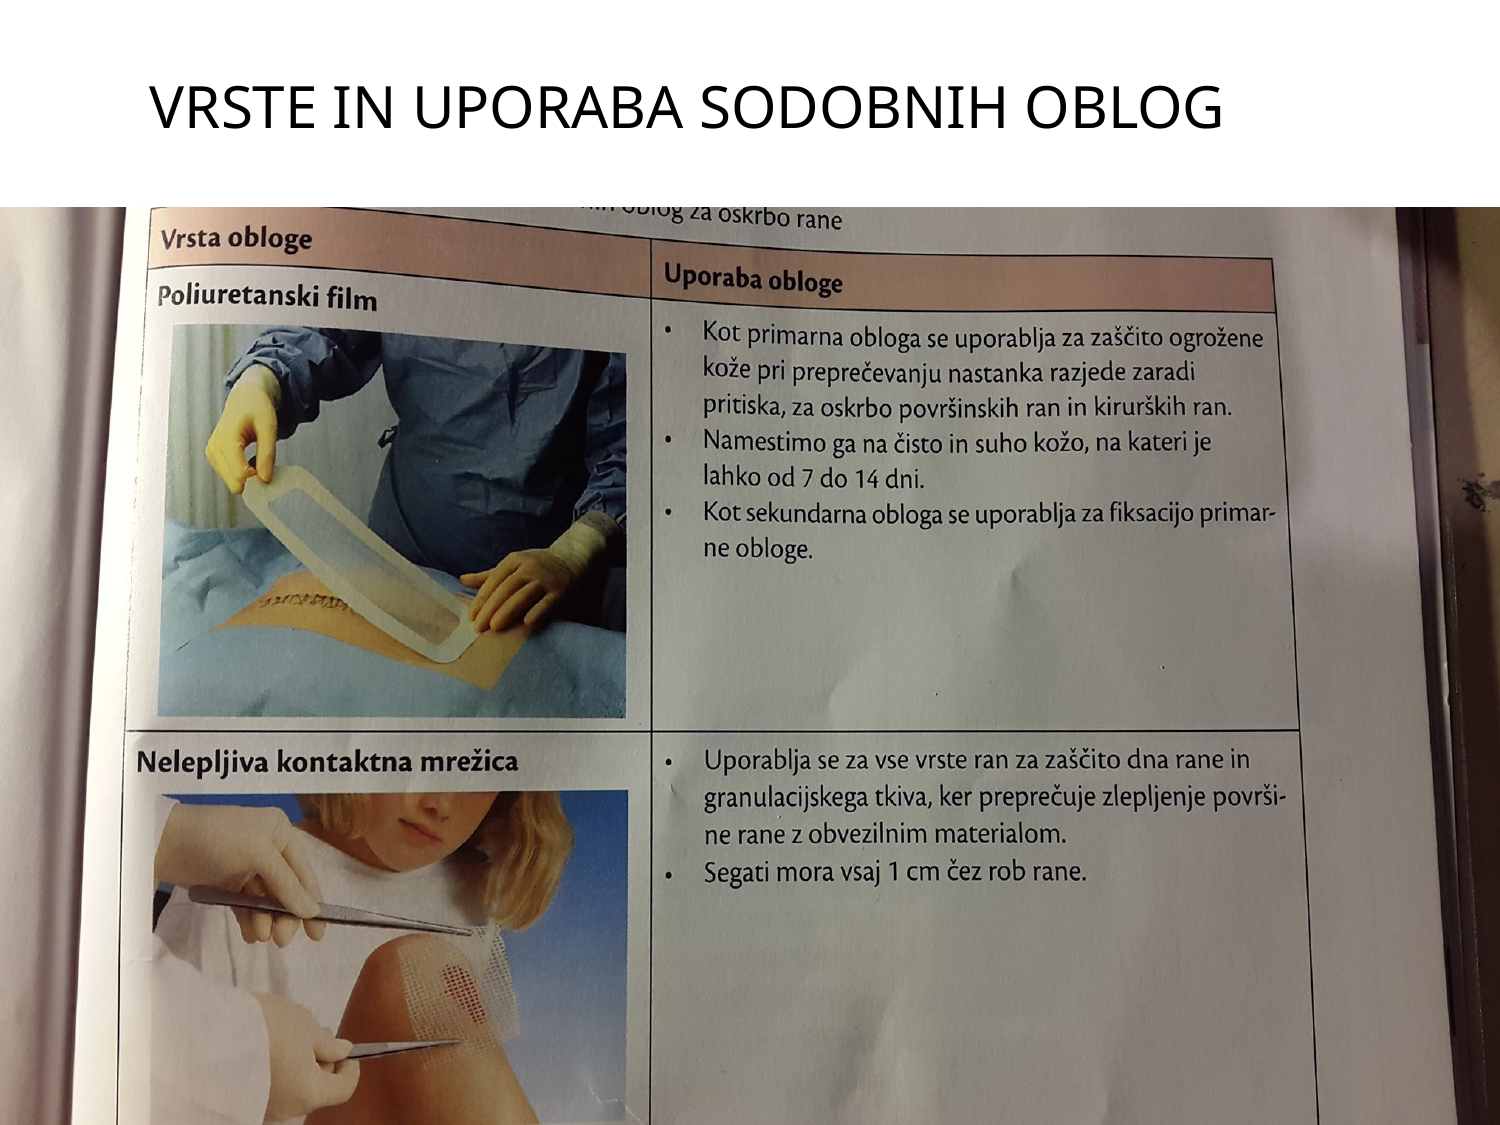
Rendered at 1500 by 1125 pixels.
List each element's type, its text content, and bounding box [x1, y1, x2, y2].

title Vrste in uporaba sodobnih oblog [134, 59, 1369, 150]
picture [0, 207, 1500, 1125]
